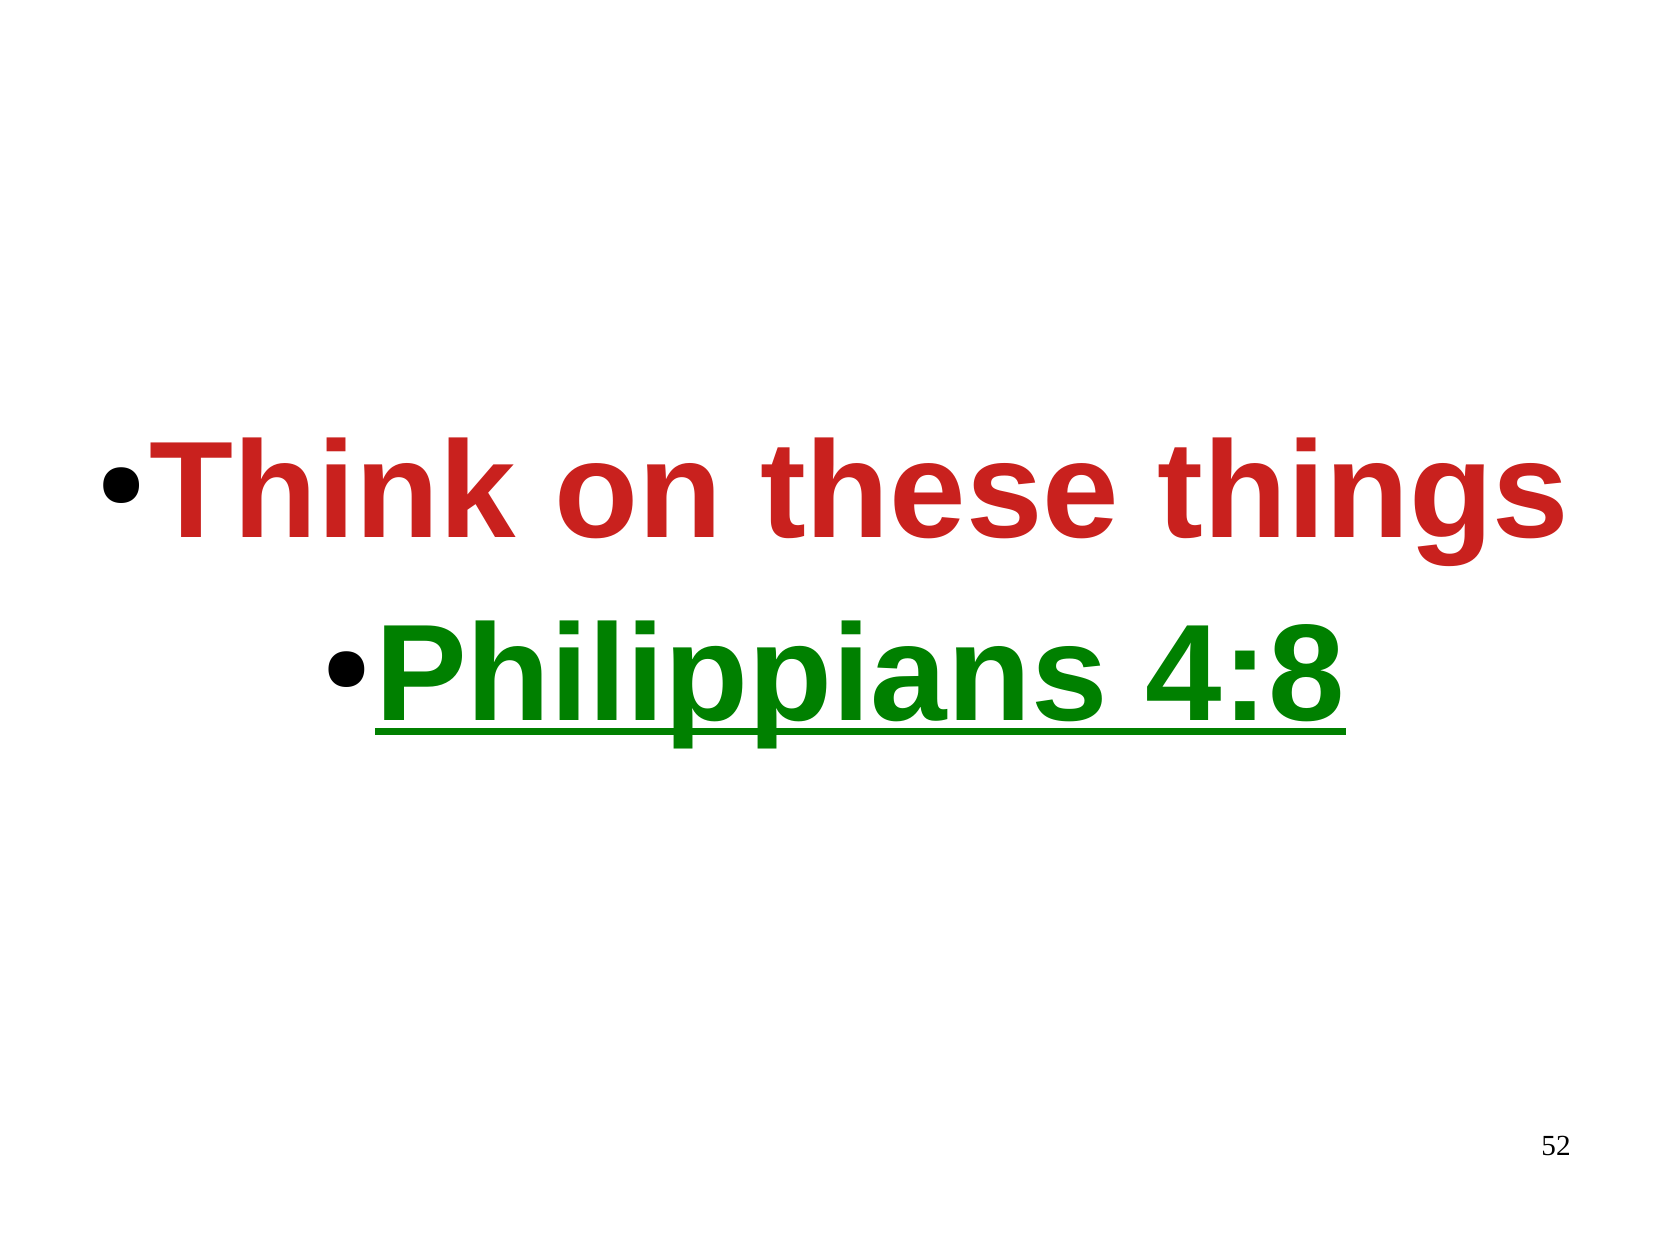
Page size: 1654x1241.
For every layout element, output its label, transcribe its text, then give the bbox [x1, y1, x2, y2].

list Think on these things Philippians 4:8 [37, 412, 1613, 788]
